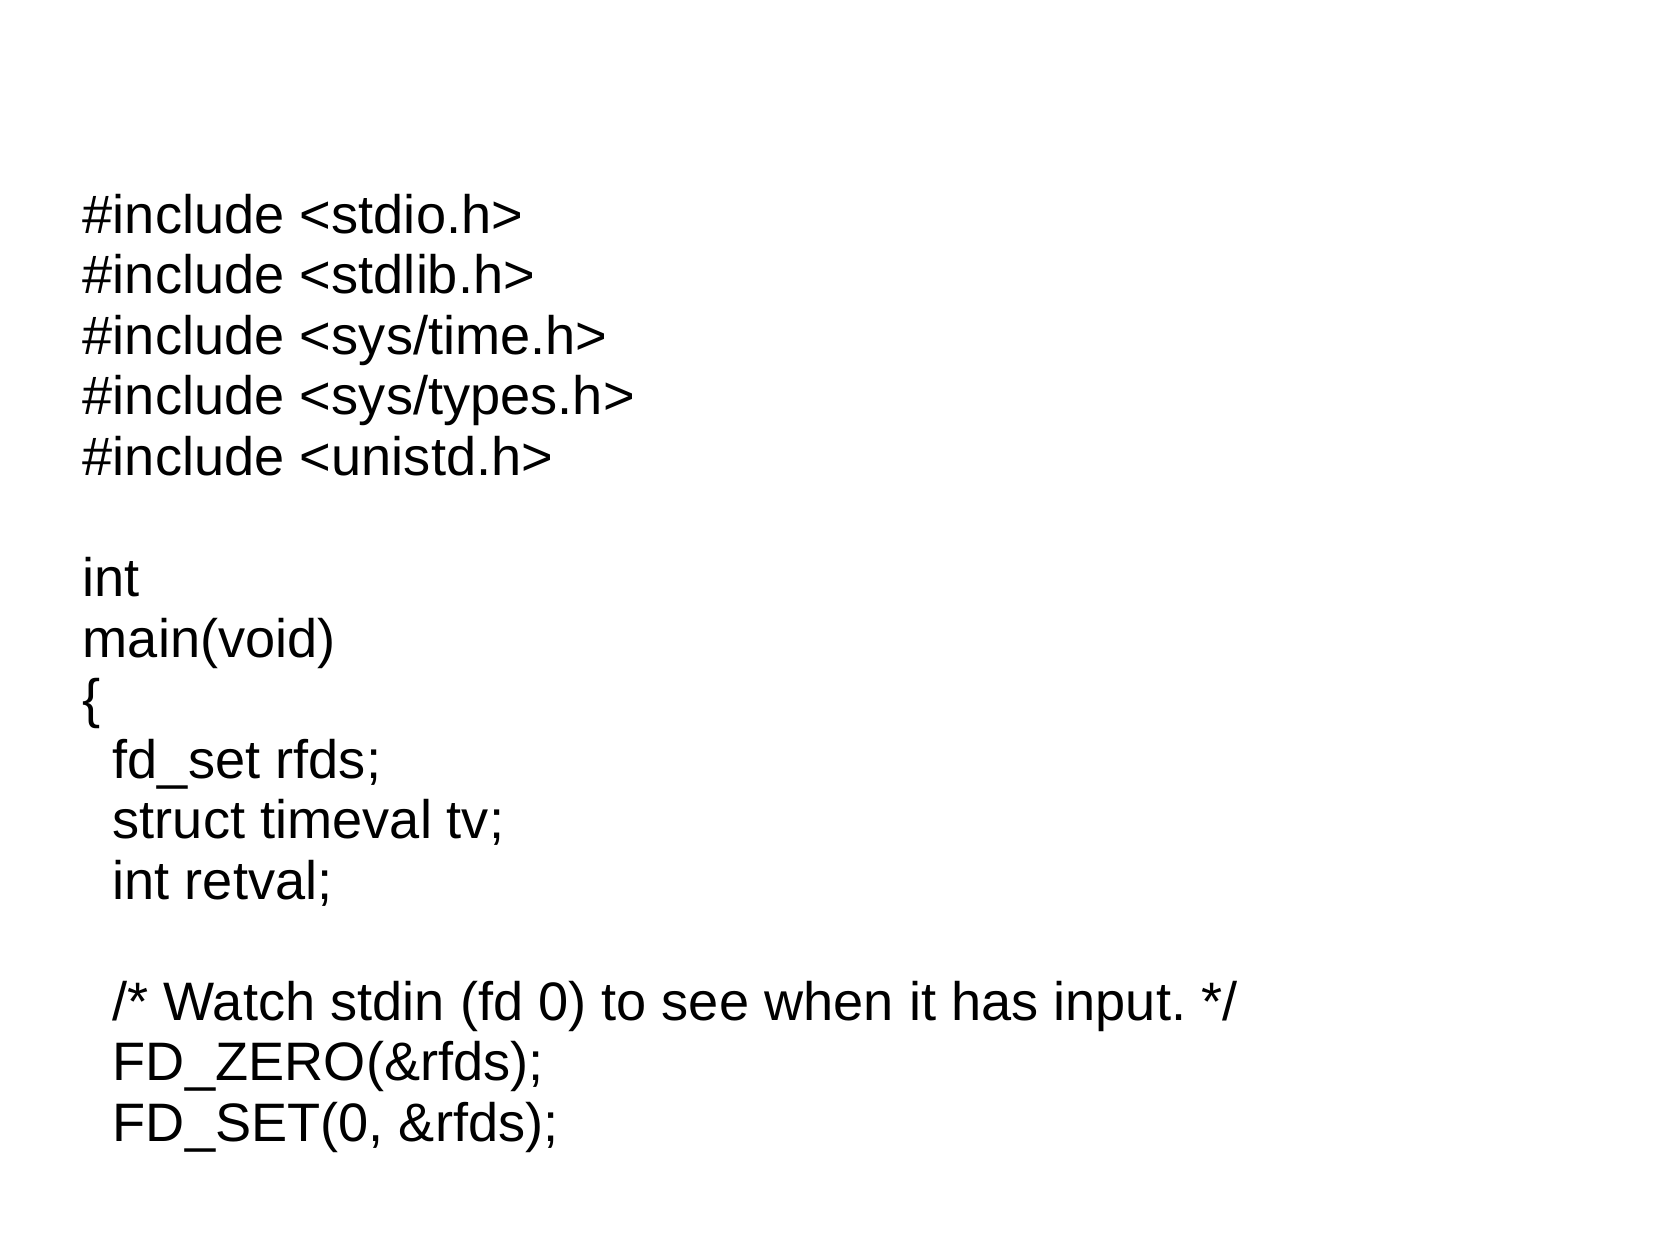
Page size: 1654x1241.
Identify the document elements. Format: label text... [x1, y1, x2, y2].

text_box #include <stdio.h> #include <stdlib.h> #include <sys/time.h> #include <sys/types.h> #include <unistd.h> int main(void) { fd_set rfds; struct timeval tv; int retval; /* Watch stdin (fd 0) to see when it has input. */ FD_ZERO(&rfds); FD_SET(0, &rfds); [82, 184, 1571, 1214]
